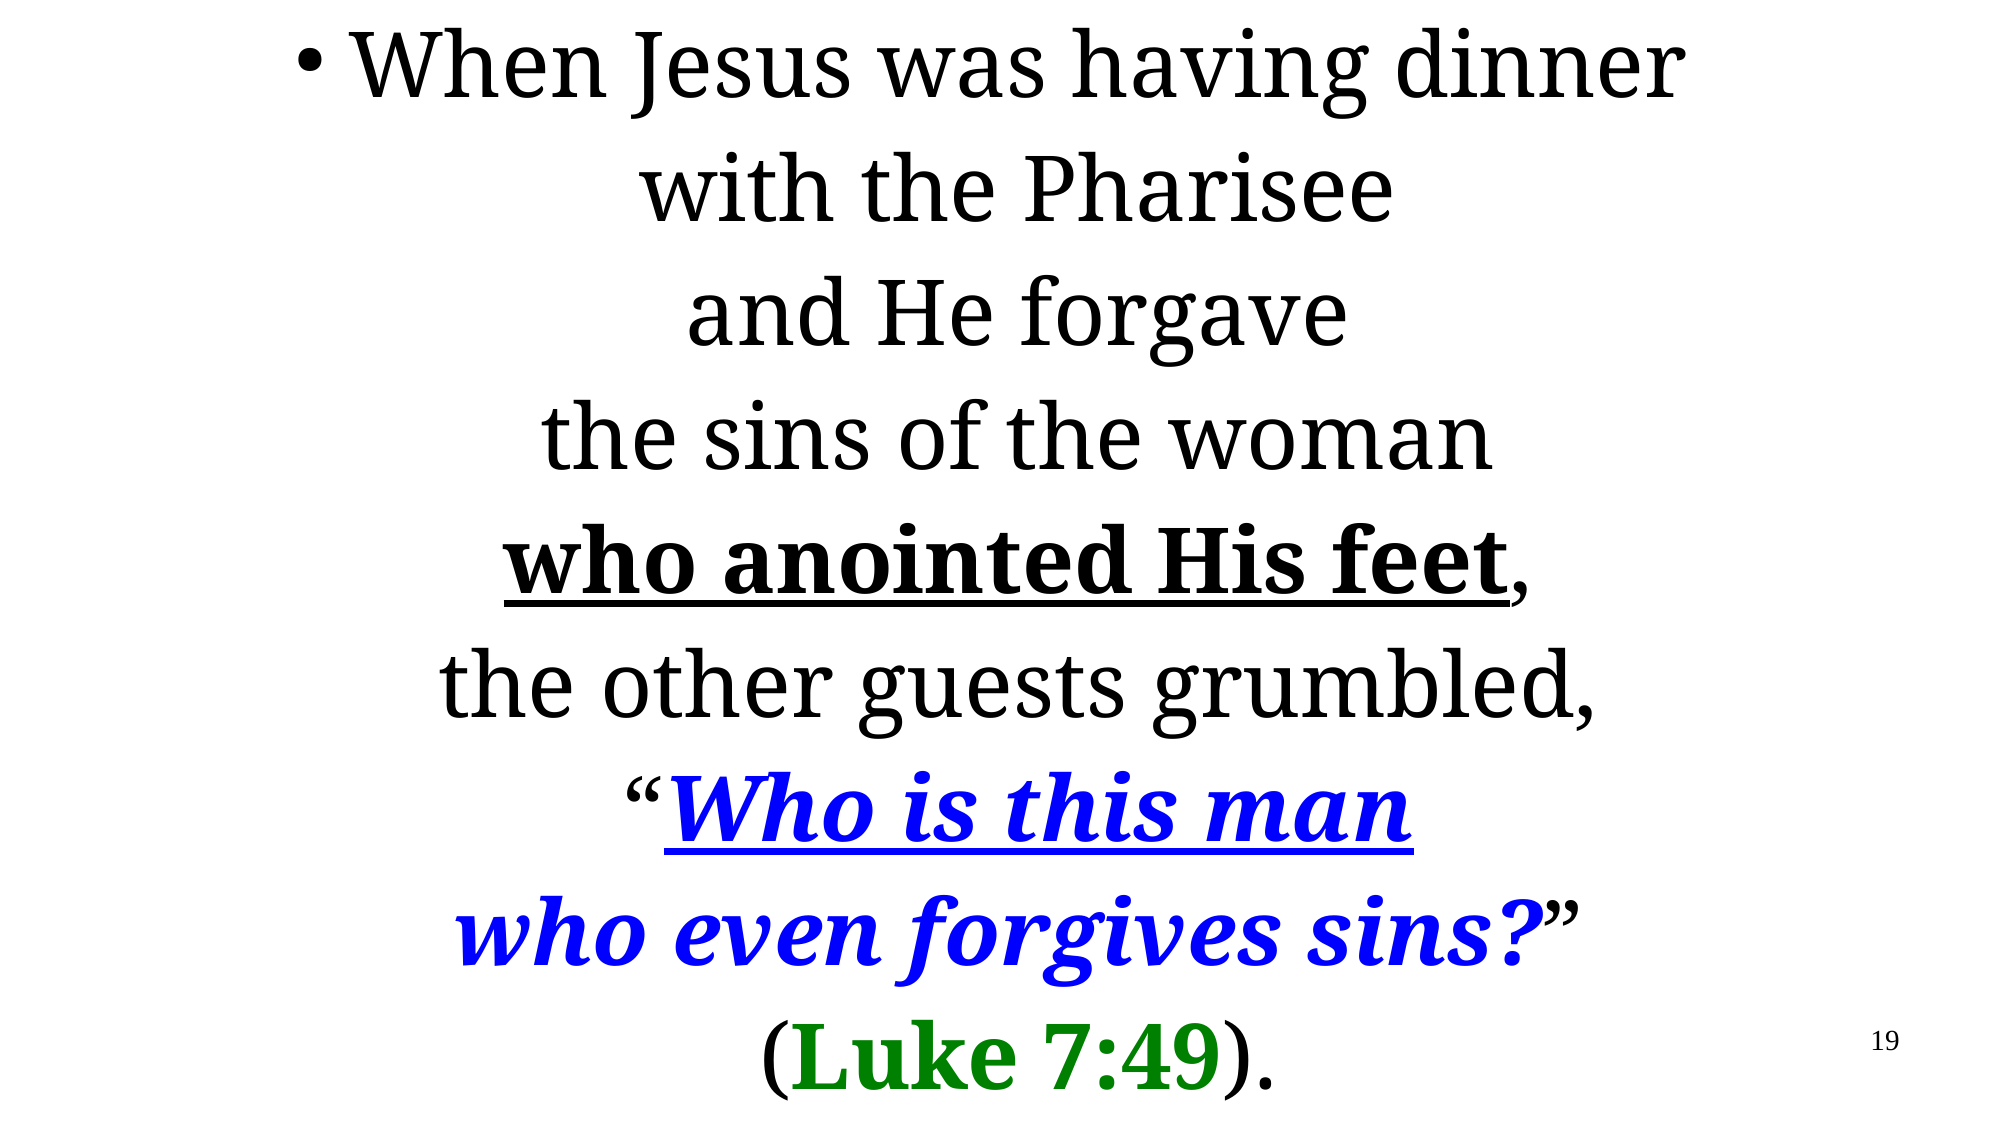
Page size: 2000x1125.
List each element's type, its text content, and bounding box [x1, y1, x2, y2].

list When Jesus was having dinner with the Pharisee and He forgave the sins of the woman who anointed His feet, the other guests grumbled, “Who is this man who even forgives sins?” (Luke 7:49). [0, 0, 1996, 1123]
